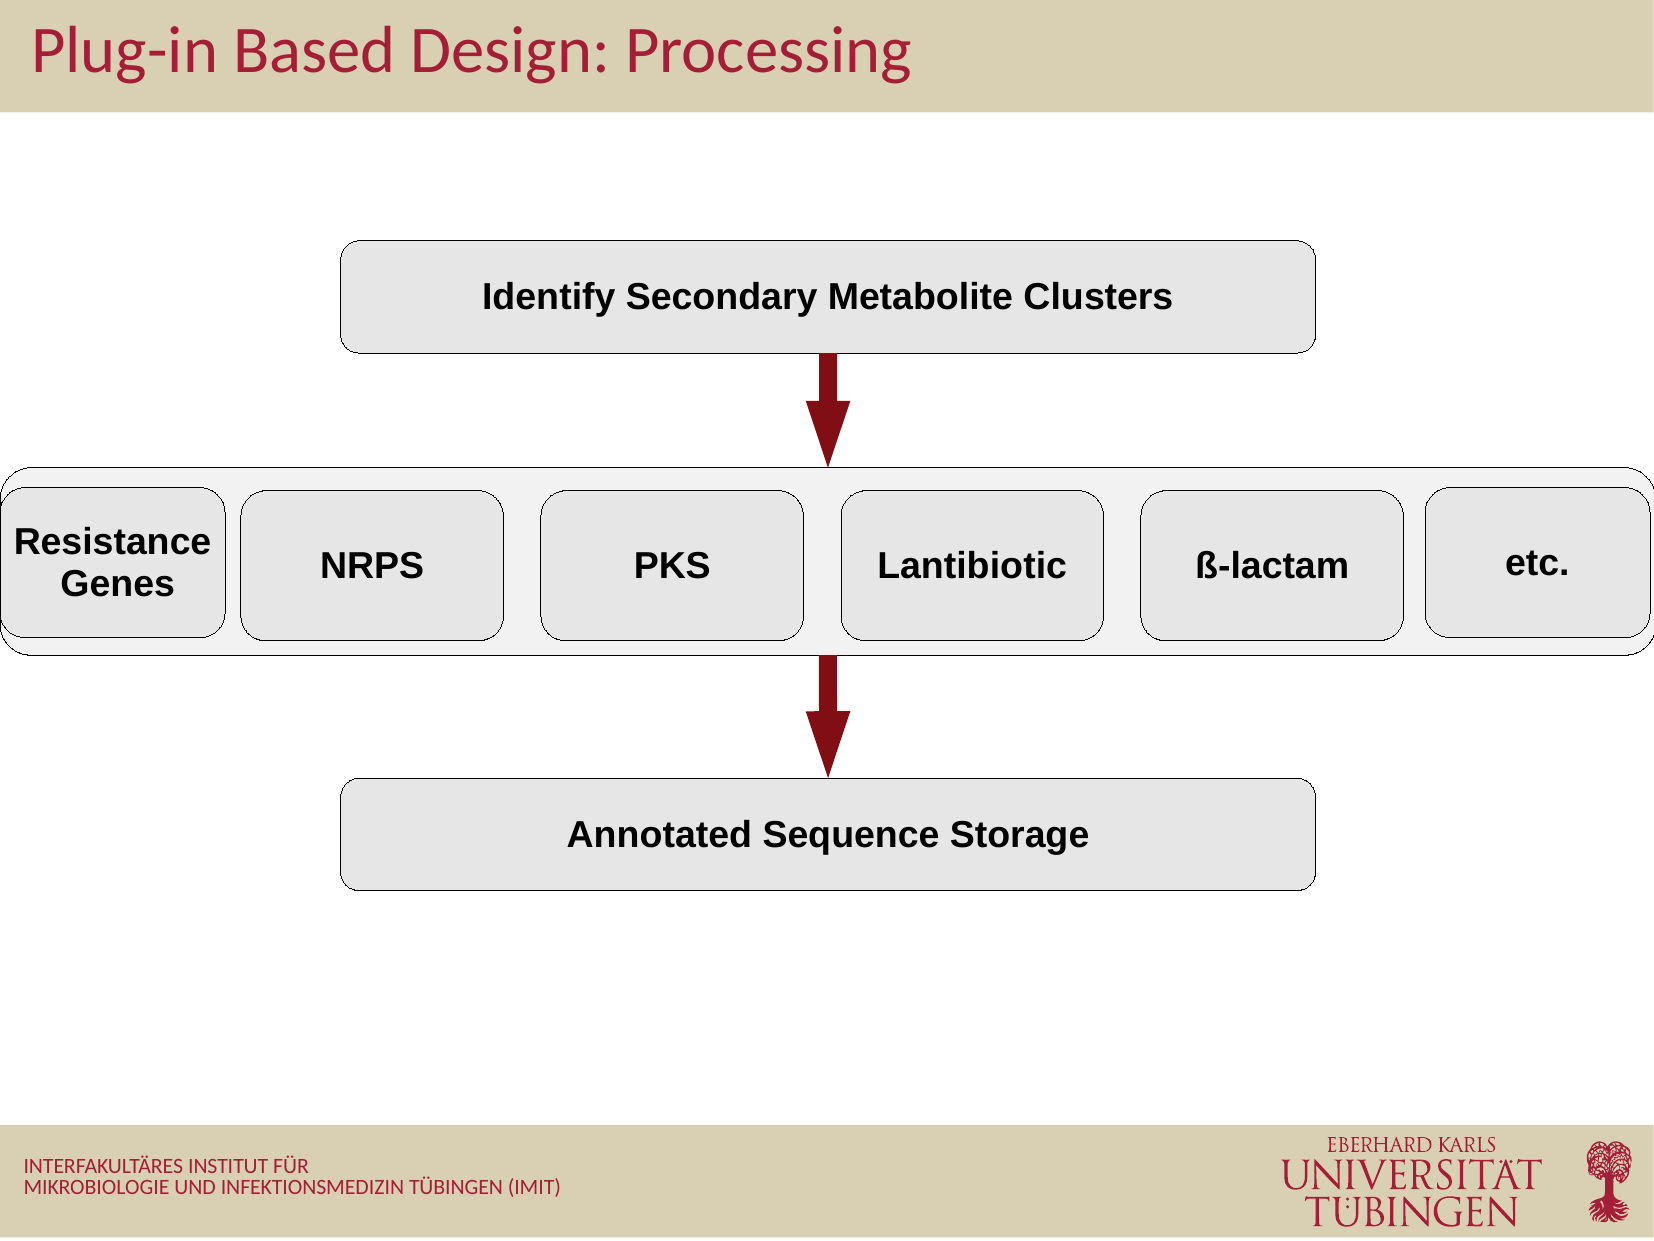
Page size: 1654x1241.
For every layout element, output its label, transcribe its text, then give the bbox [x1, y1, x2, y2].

text_box ß-lactam [1140, 490, 1404, 641]
text_box etc. [1425, 487, 1651, 638]
text_box Annotated Sequence Storage [340, 778, 1316, 891]
text_box NRPS [240, 490, 504, 641]
text_box Identify Secondary Metabolite Clusters [340, 240, 1316, 354]
text_box Lantibiotic [841, 490, 1104, 641]
title Plug-in Based Design: Processing [31, 7, 1374, 106]
text_box [0, 467, 1654, 656]
text_box PKS [540, 490, 804, 641]
text_box Resistance Genes [0, 487, 226, 638]
